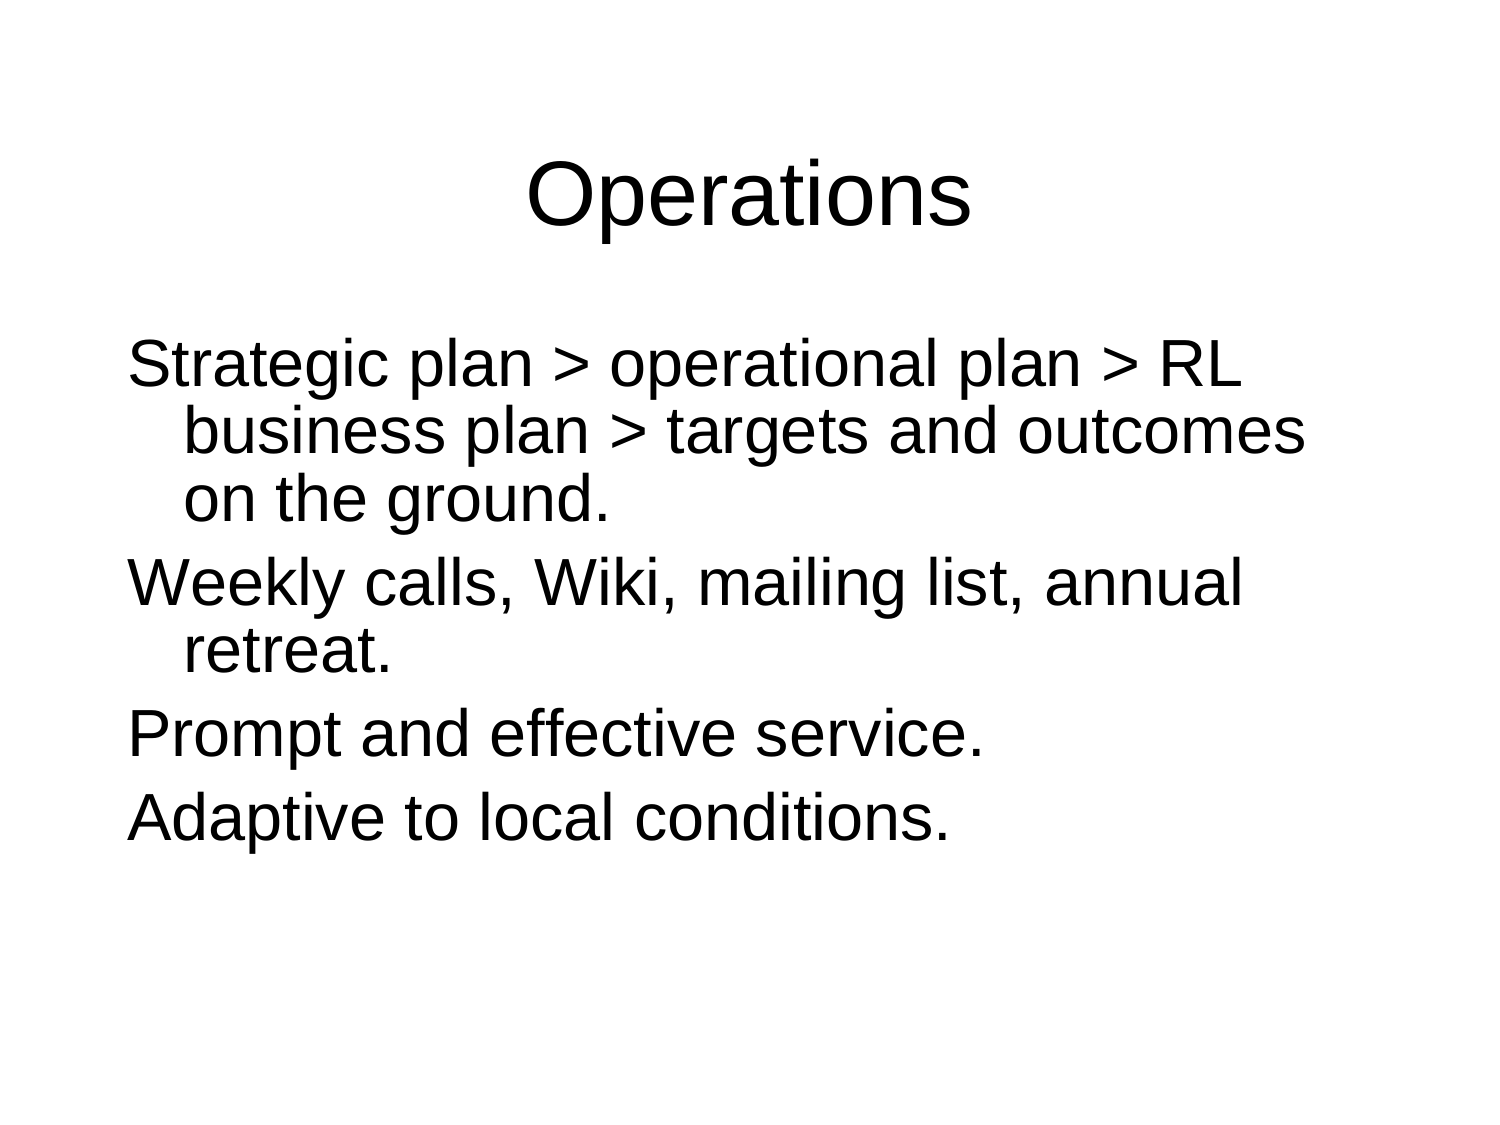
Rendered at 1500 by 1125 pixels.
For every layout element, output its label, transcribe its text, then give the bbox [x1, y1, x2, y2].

list Strategic plan > operational plan > RL business plan > targets and outcomes on the ground. Weekly calls, Wiki, mailing list, annual retreat. Prompt and effective service. Adaptive to local conditions. [112, 324, 1388, 1001]
title Operations [112, 99, 1388, 288]
